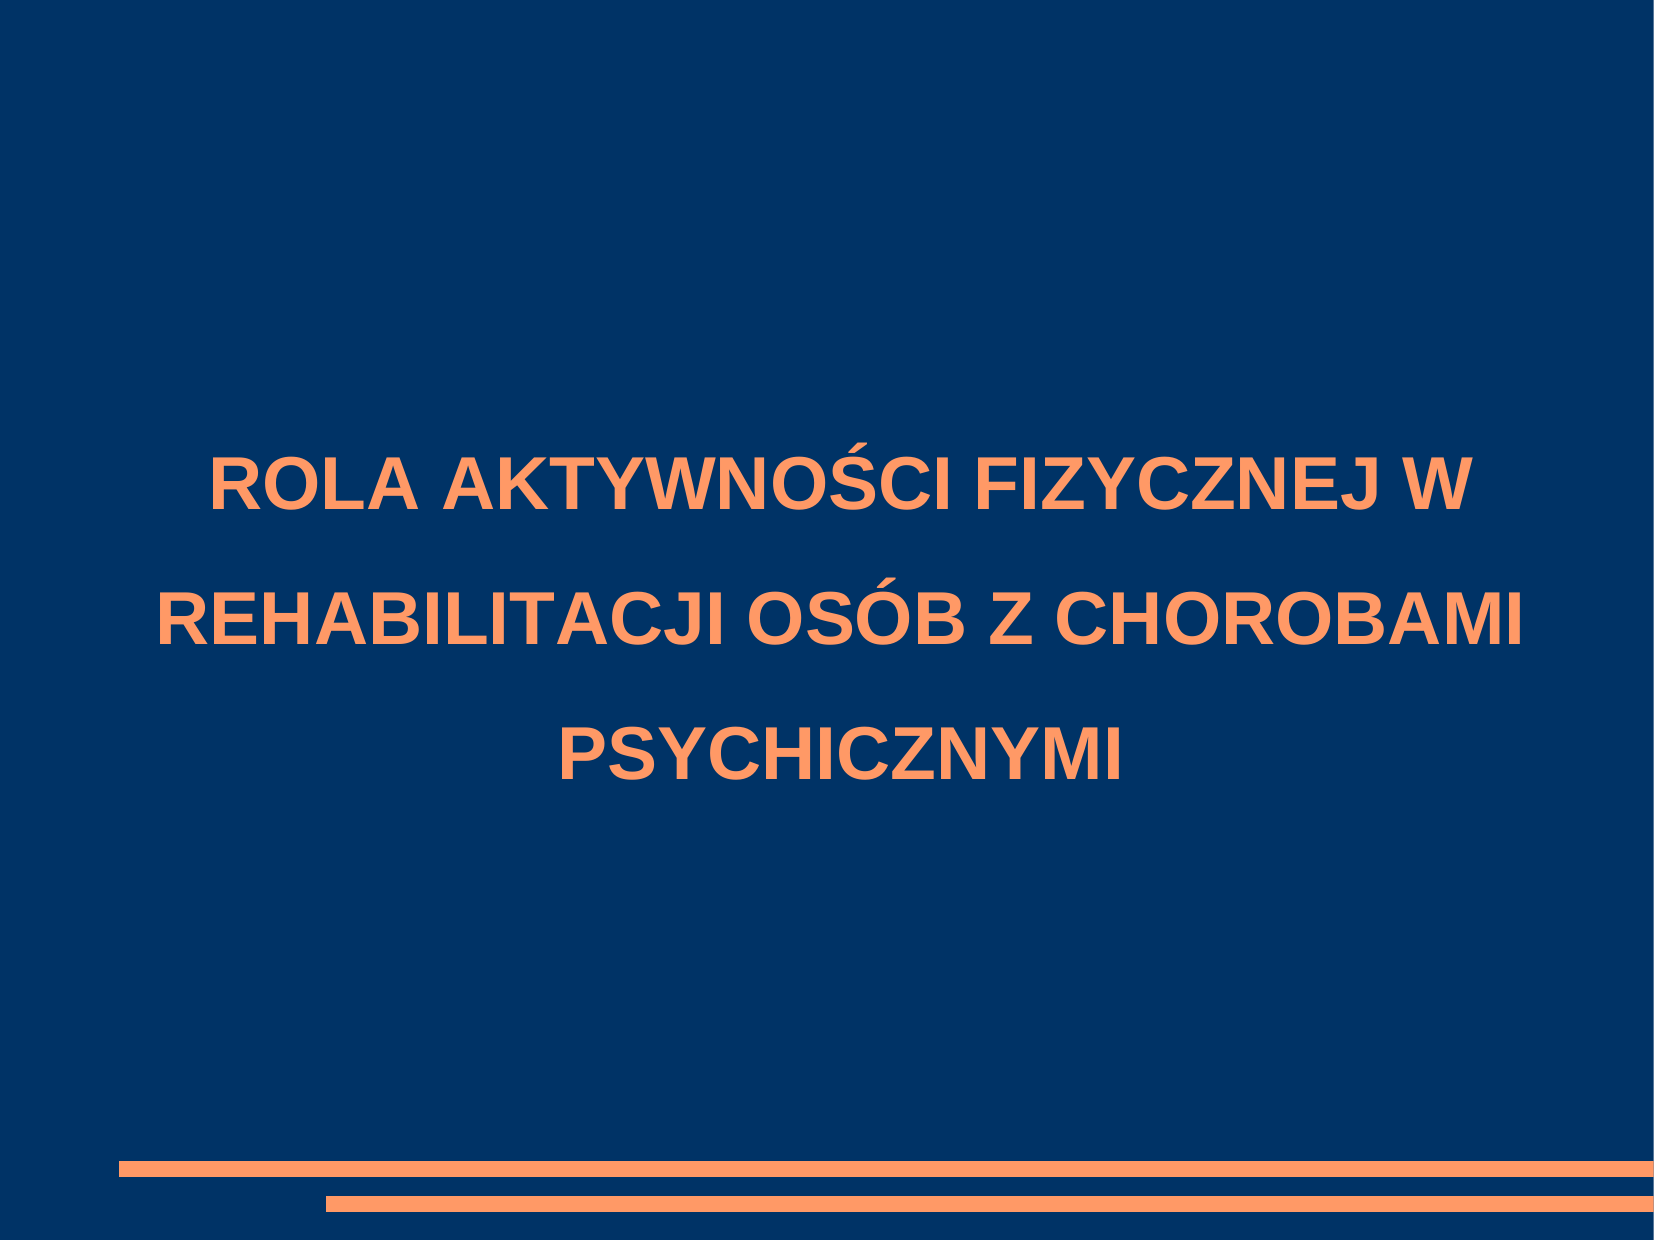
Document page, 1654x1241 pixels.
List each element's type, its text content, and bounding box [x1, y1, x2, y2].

title ROLA AKTYWNOŚCI FIZYCZNEJ W REHABILITACJI OSÓB Z CHOROBAMI PSYCHICZNYMI [135, 389, 1548, 726]
